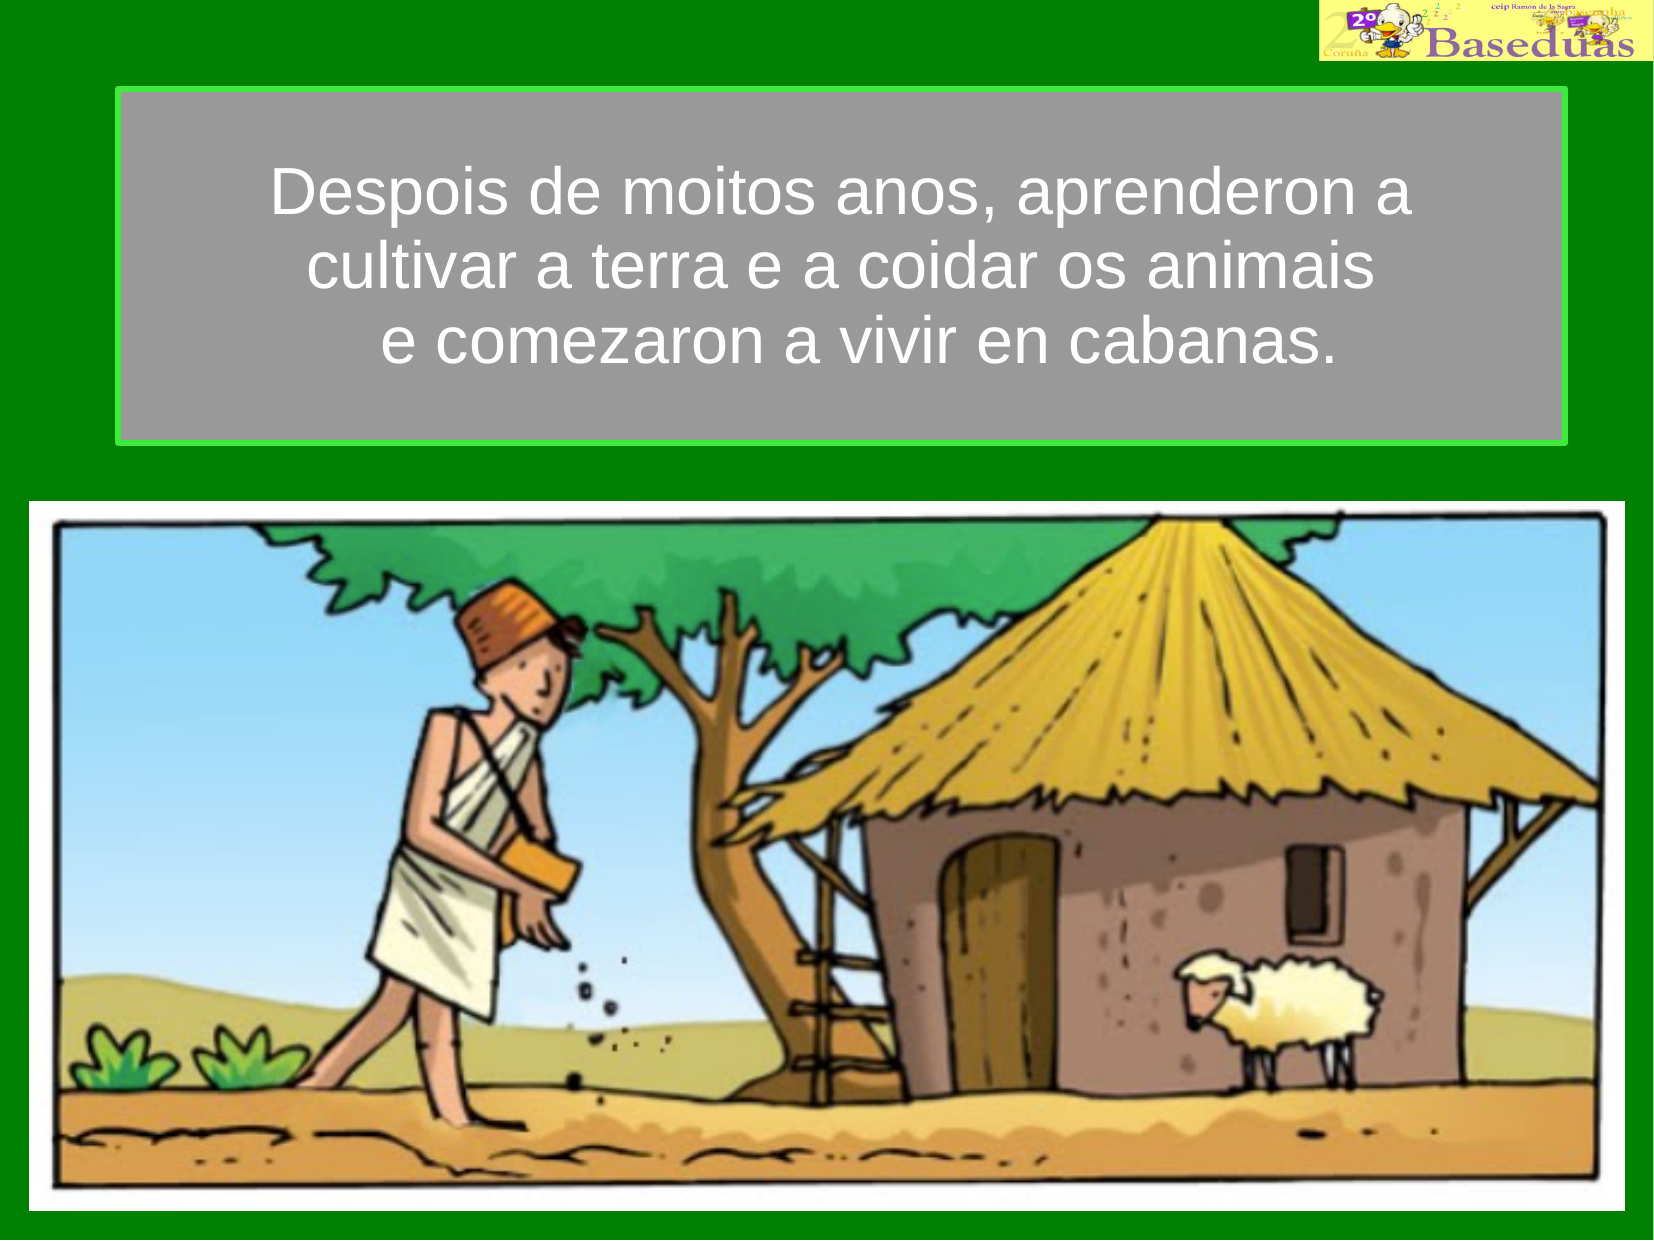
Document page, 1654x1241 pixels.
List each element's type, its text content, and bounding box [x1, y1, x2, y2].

picture [29, 501, 1625, 1211]
picture [1319, 0, 1654, 61]
text_box Despois de moitos anos, aprenderon a cultivar a terra e a coidar os animais e comezaron a vivir en cabanas. [118, 88, 1565, 443]
